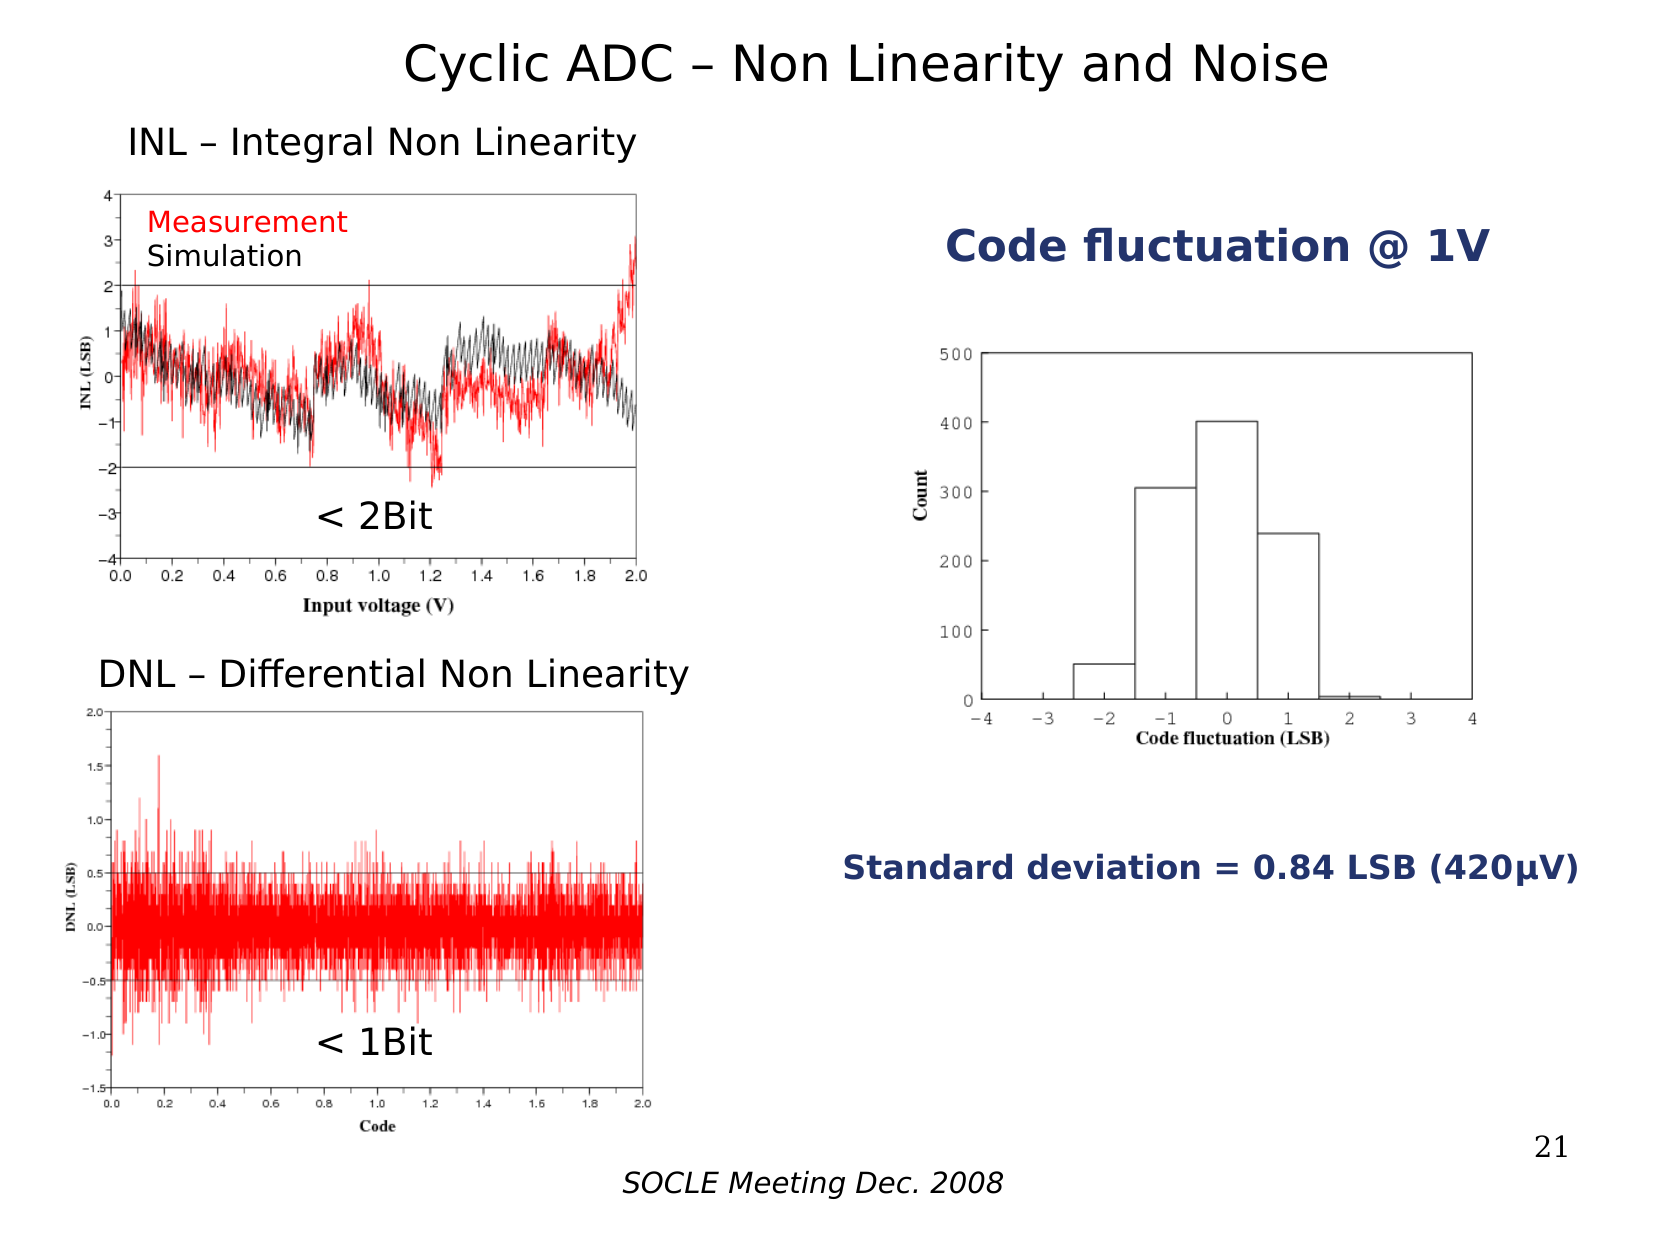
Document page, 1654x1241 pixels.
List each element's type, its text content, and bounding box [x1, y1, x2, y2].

text_box < 1Bit [300, 1013, 446, 1072]
text_box Standard deviation = 0.84 LSB (420µV) [827, 840, 1595, 895]
picture [900, 337, 1486, 757]
picture [45, 696, 676, 1161]
picture [68, 172, 662, 637]
text_box Measurement Simulation [132, 197, 364, 281]
text_box DNL – Differential Non Linearity [82, 645, 693, 704]
text_box < 2Bit [300, 487, 446, 546]
text_box Code fluctuation @ 1V [930, 213, 1506, 280]
text_box Cyclic ADC – Non Linearity and Noise [388, 27, 1325, 101]
text_box INL – Integral Non Linearity [112, 113, 642, 172]
